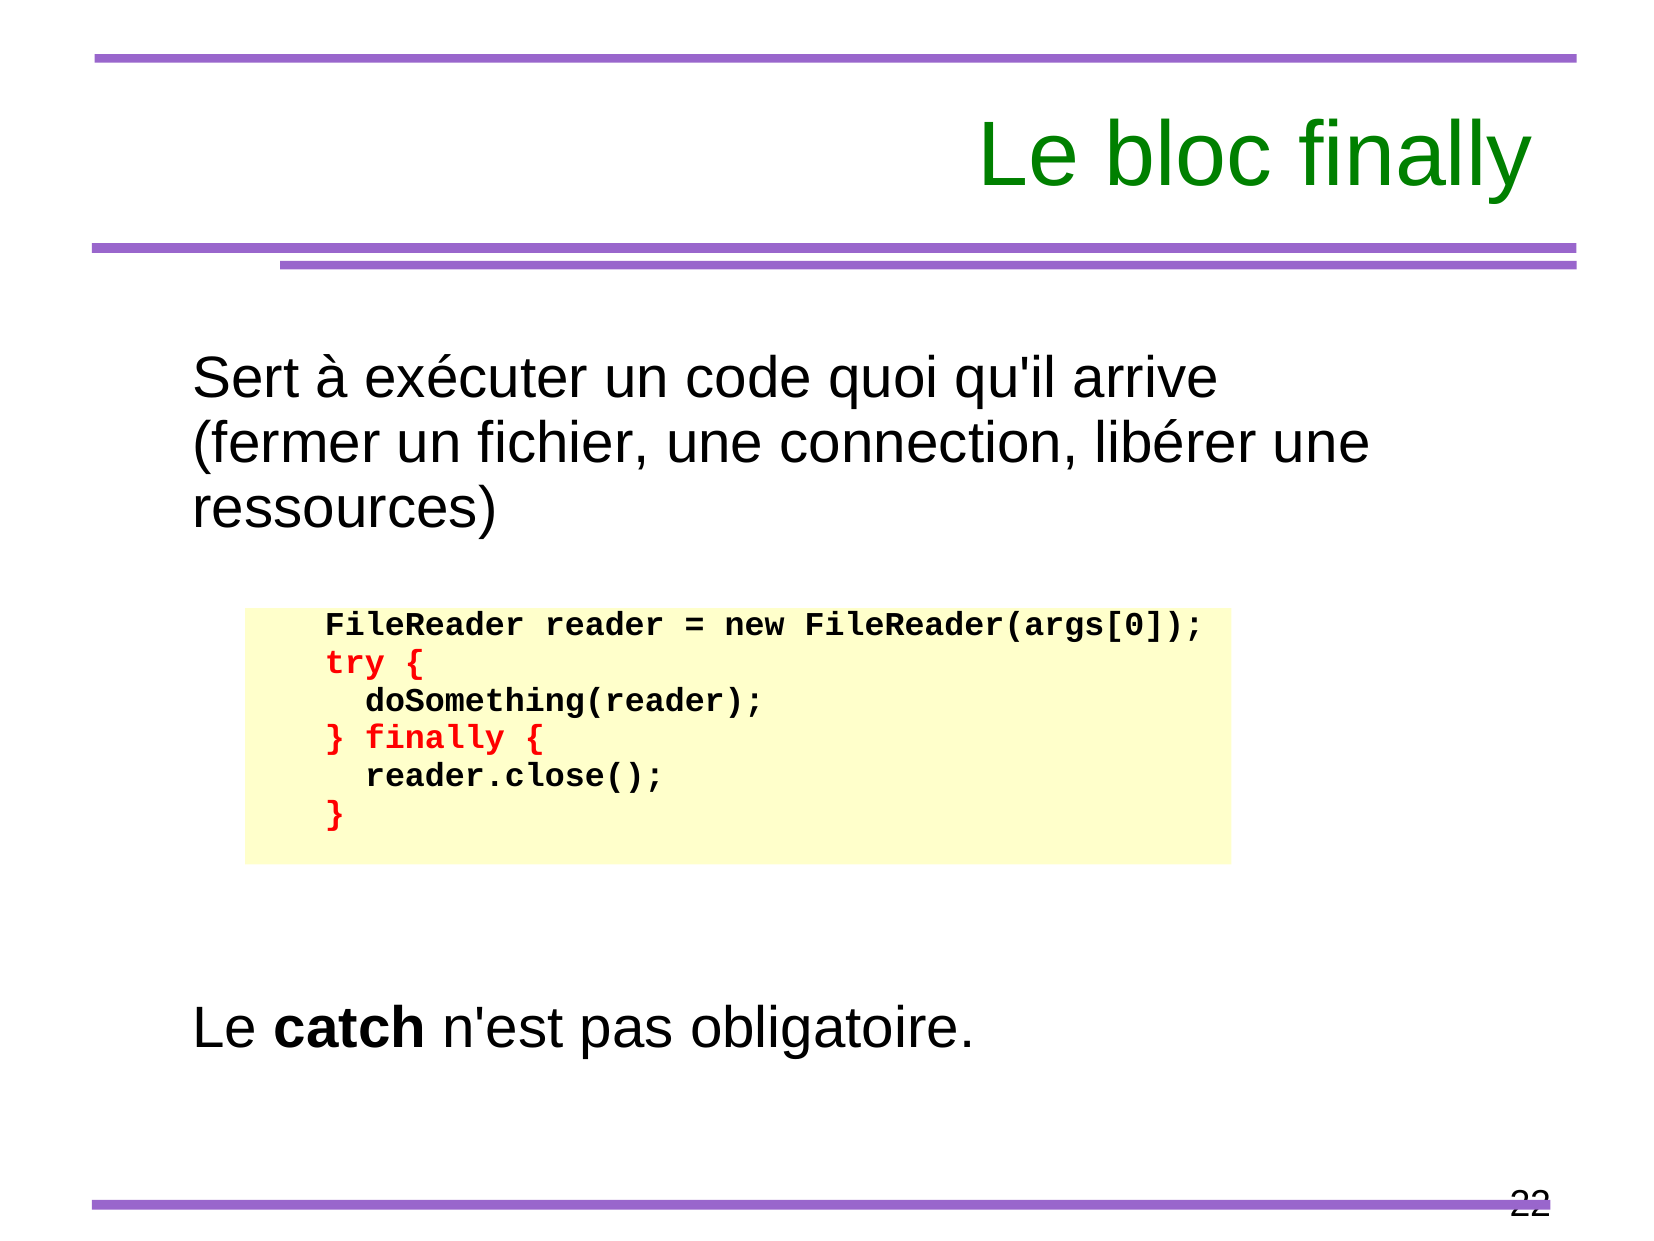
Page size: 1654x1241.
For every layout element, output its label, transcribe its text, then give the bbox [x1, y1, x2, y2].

title Le bloc finally [121, 49, 1534, 257]
text_box FileReader reader = new FileReader(args[0]); try { doSomething(reader); } finally { reader.close(); } [245, 608, 1232, 865]
list Sert à exécuter un code quoi qu'il arrive (fermer un fichier, une connection, libérer une ressources) Le catch n'est pas obligatoire. [121, 344, 1534, 1144]
